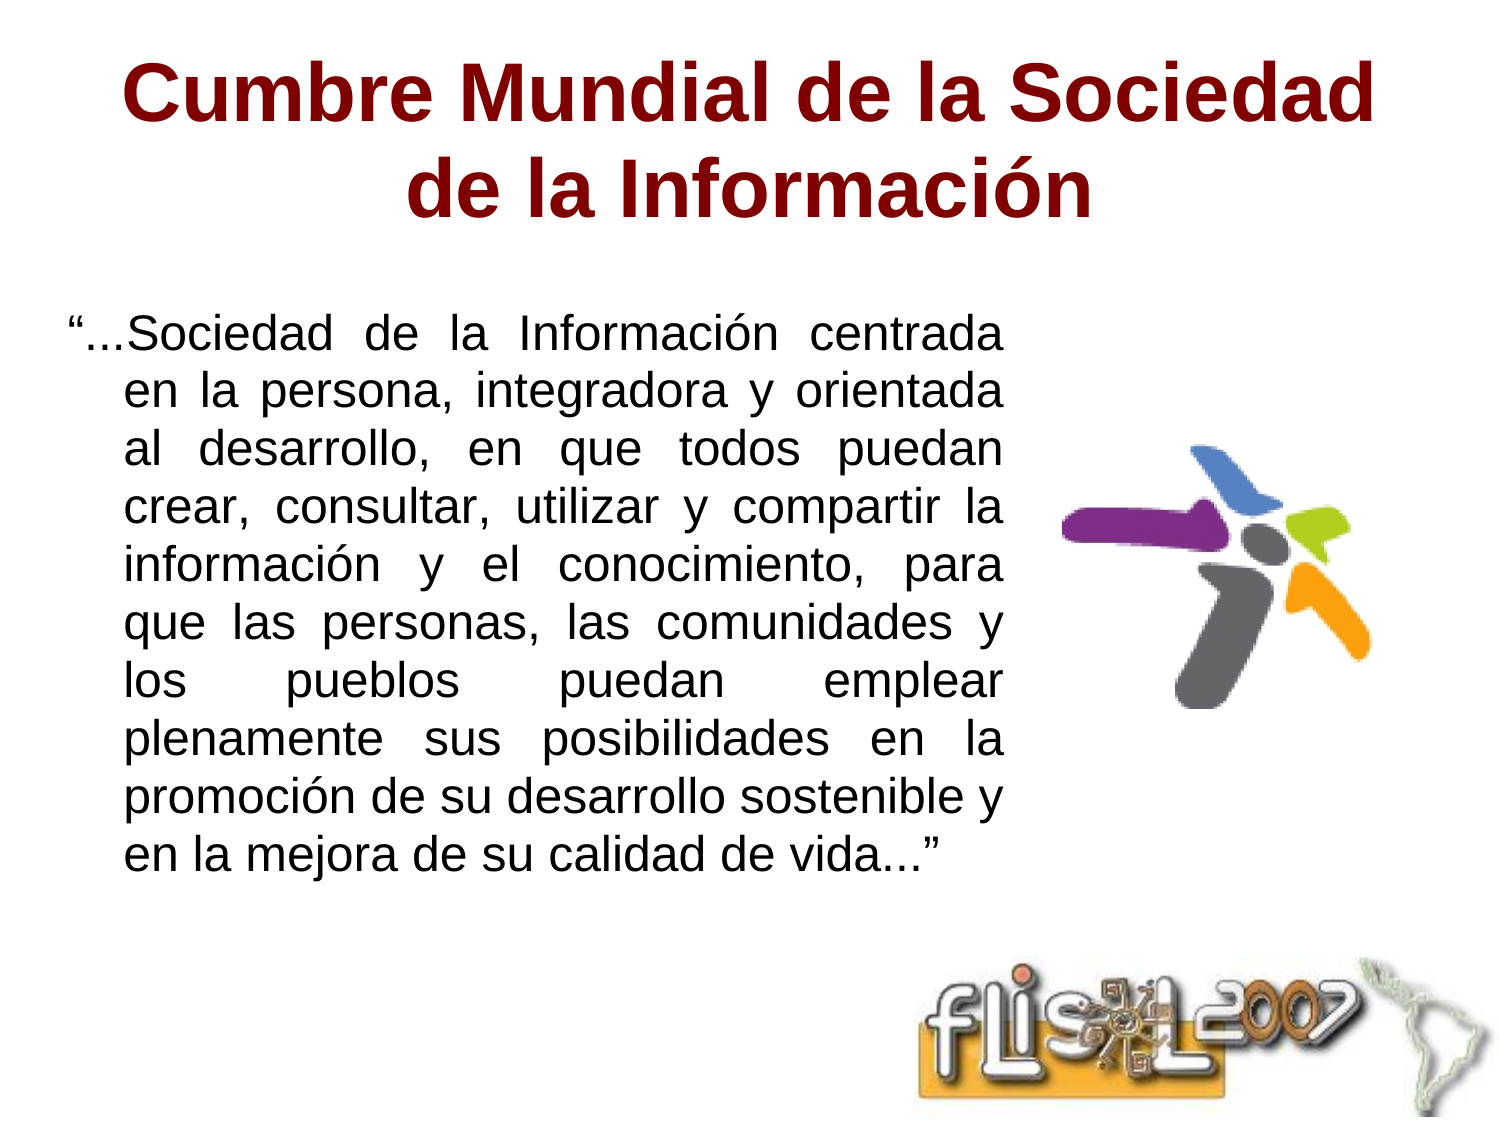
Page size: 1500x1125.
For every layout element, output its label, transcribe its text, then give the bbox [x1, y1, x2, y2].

picture [915, 956, 1500, 1117]
list “...Sociedad de la Información centrada en la persona, integradora y orientada al desarrollo, en que todos puedan crear, consultar, utilizar y compartir la información y el conocimiento, para que las personas, las comunidades y los pueblos puedan emplear plenamente sus posibilidades en la promoción de su desarrollo sostenible y en la mejora de su calidad de vida...” [67, 302, 1005, 946]
picture [1062, 444, 1396, 709]
title Cumbre Mundial de la Sociedad de la Información [75, 21, 1426, 256]
